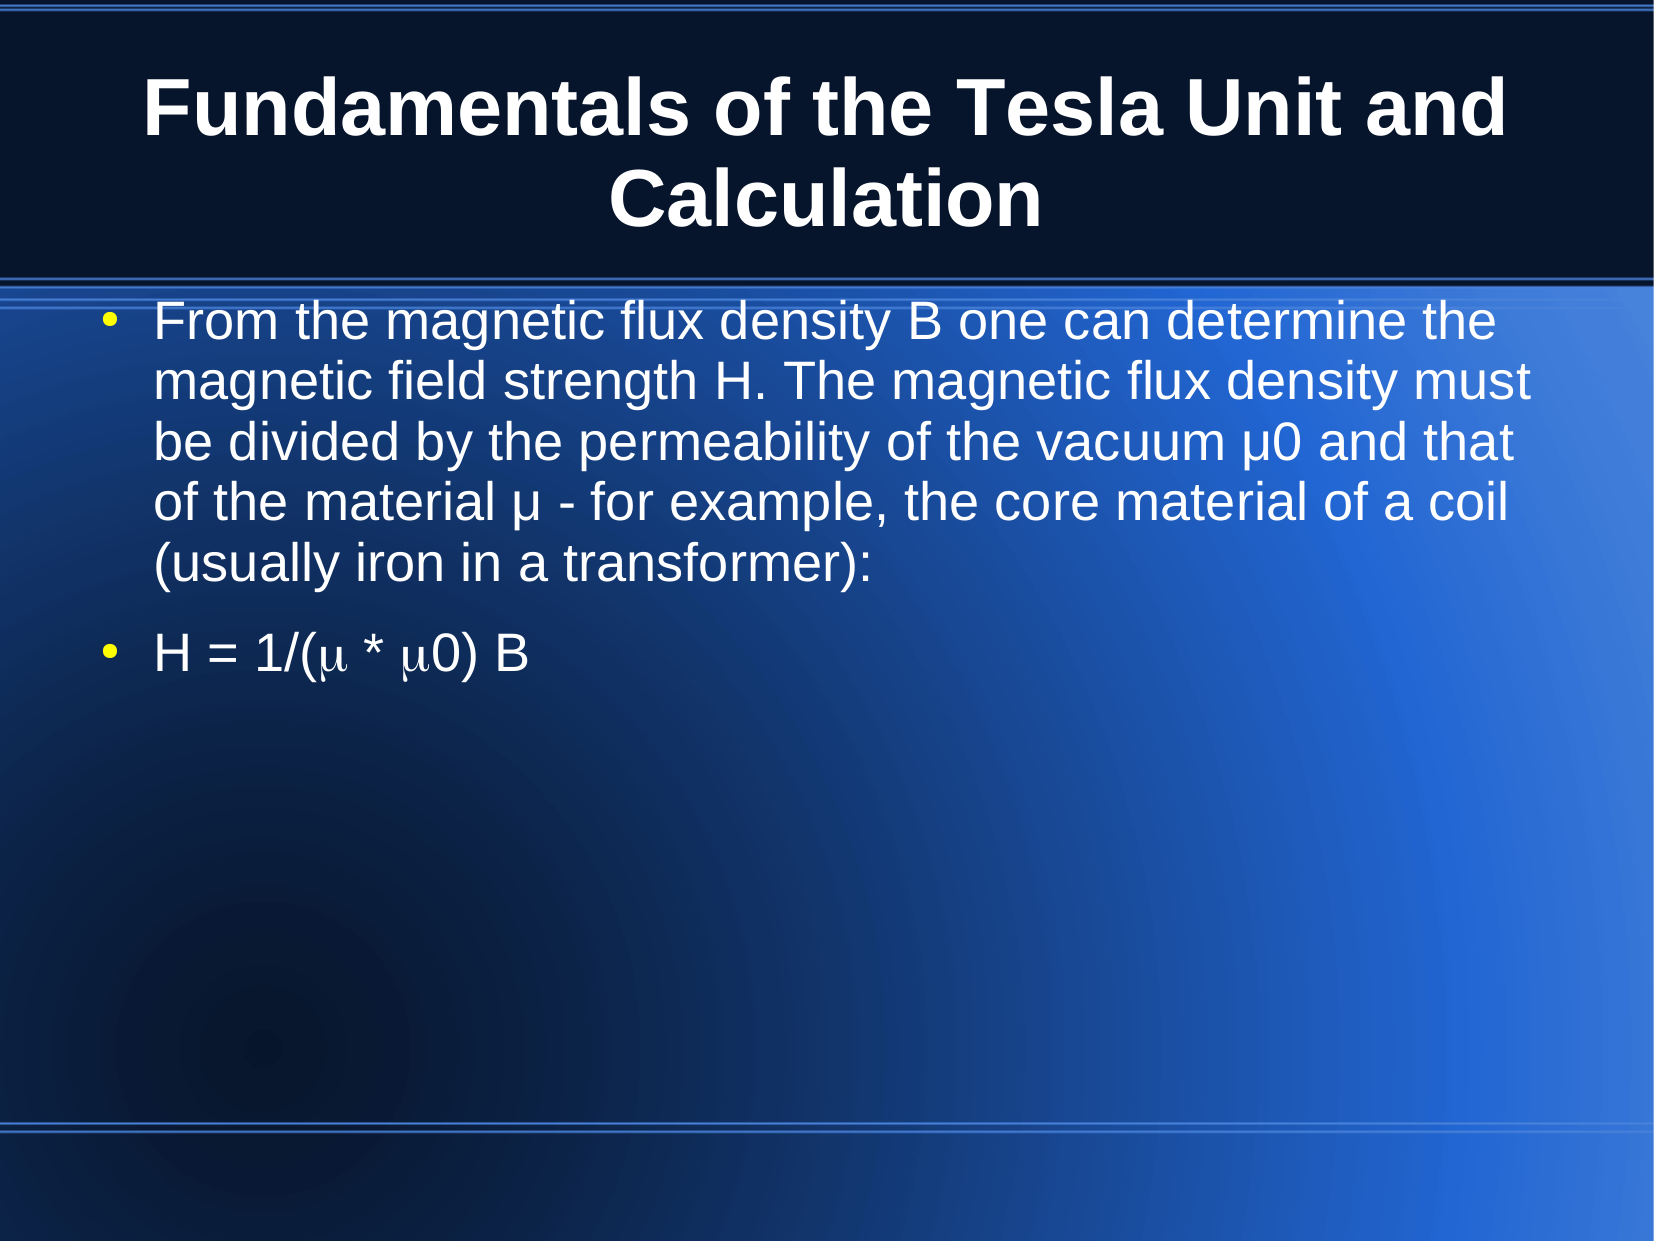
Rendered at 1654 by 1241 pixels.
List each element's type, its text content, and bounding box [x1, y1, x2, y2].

picture [0, 0, 1654, 1241]
title Fundamentals of the Tesla Unit and Calculation [82, 49, 1571, 257]
list From the magnetic flux density B one can determine the magnetic field strength H. The magnetic flux density must be divided by the permeability of the vacuum μ0 and that of the material μ - for example, the core material of a coil (usually iron in a transformer): H = 1/(m * m0) B [82, 290, 1571, 1109]
